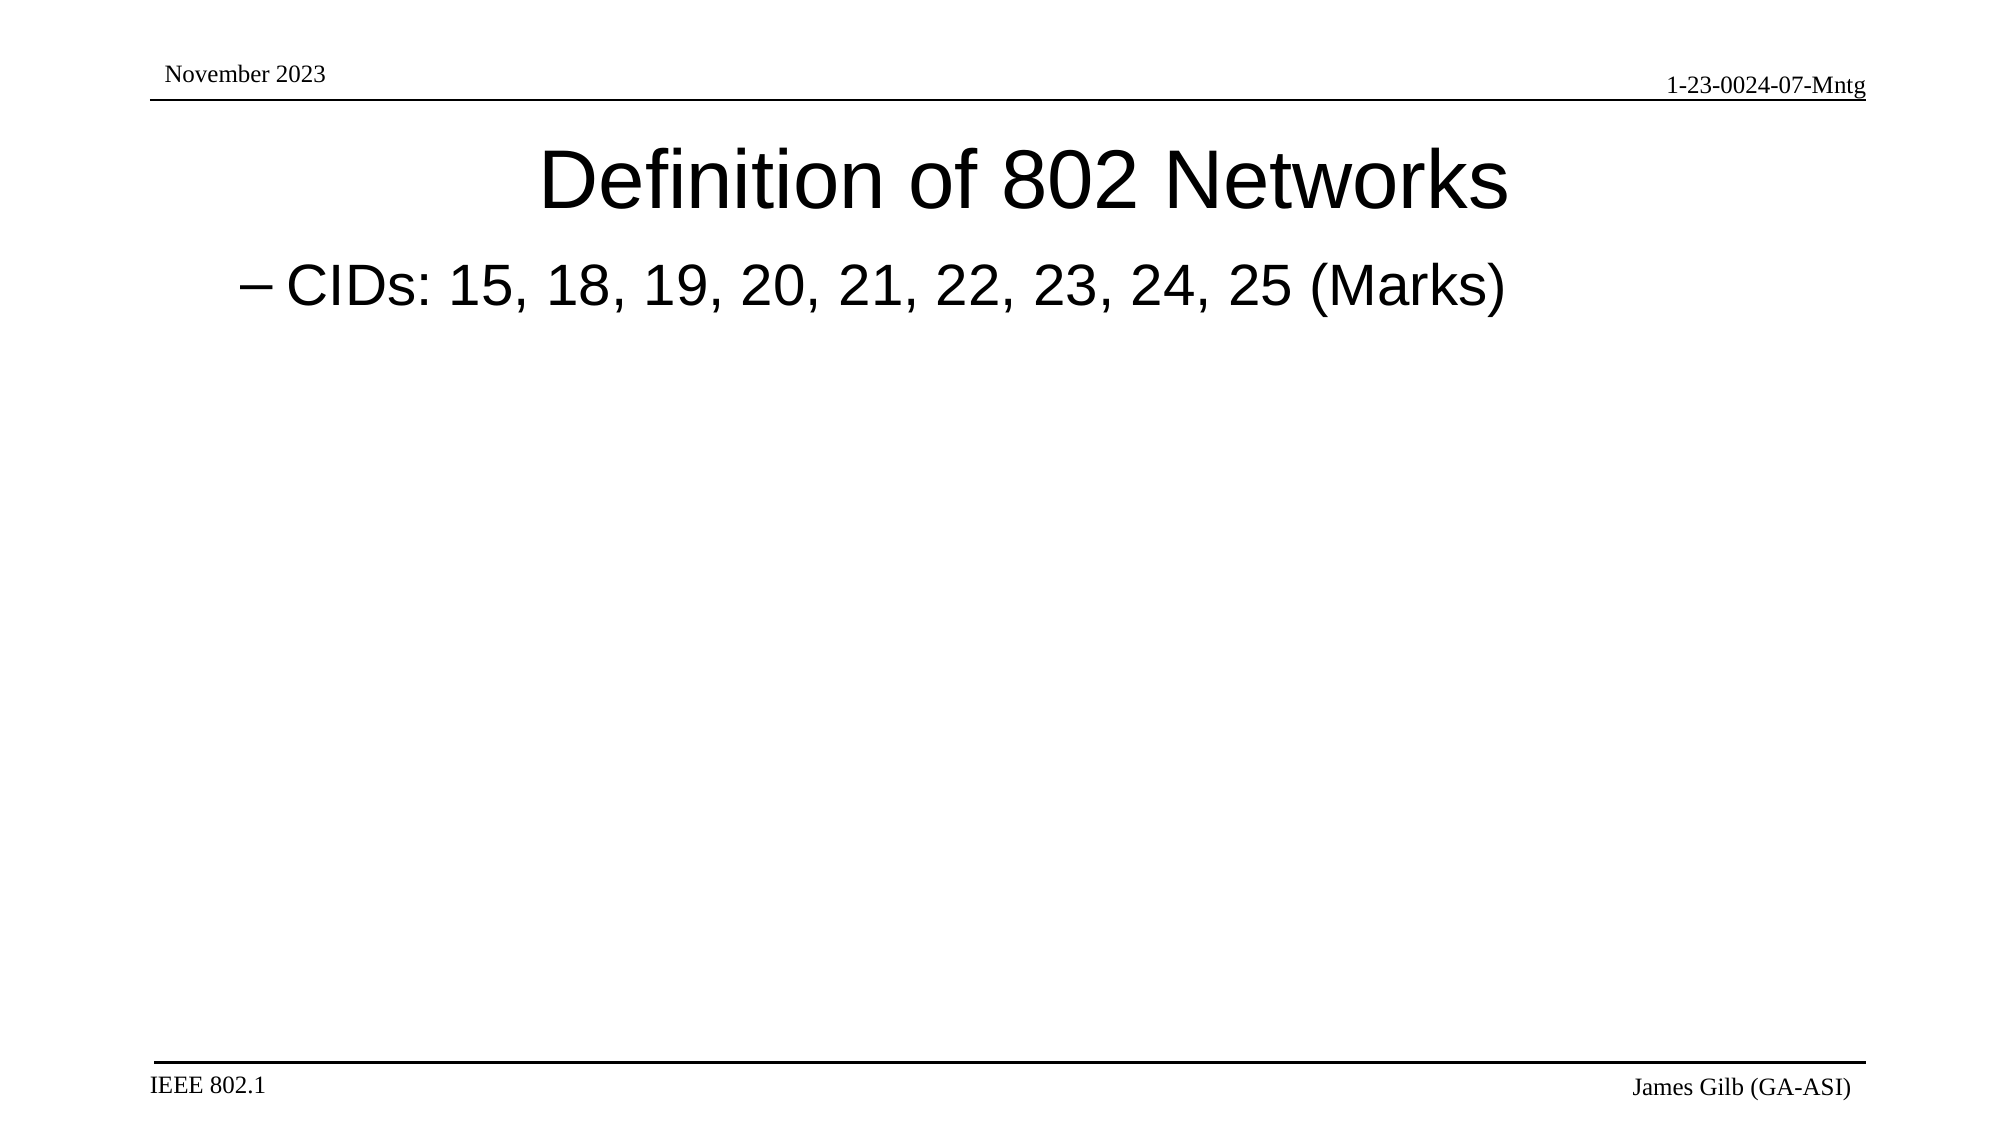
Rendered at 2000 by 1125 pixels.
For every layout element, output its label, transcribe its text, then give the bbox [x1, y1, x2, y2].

title Definition of 802 Networks [149, 112, 1900, 238]
list CIDs: 15, 18, 19, 20, 21, 22, 23, 24, 25 (Marks) [149, 239, 1900, 1051]
